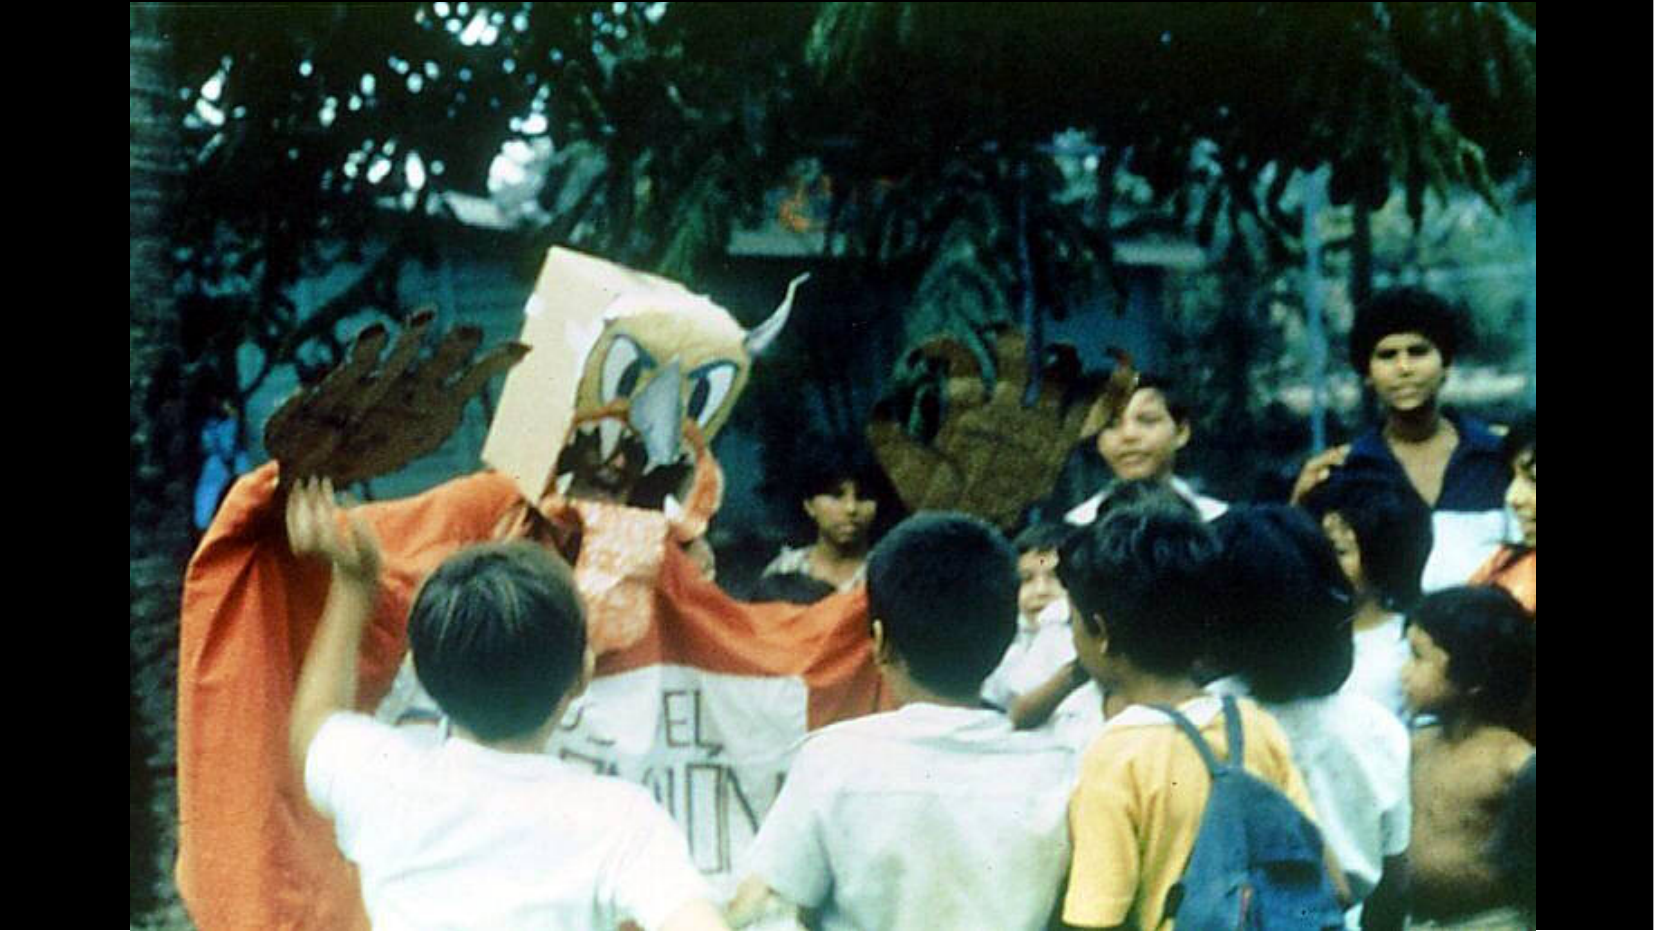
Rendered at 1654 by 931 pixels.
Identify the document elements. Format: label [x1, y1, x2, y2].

picture [130, 2, 1536, 931]
